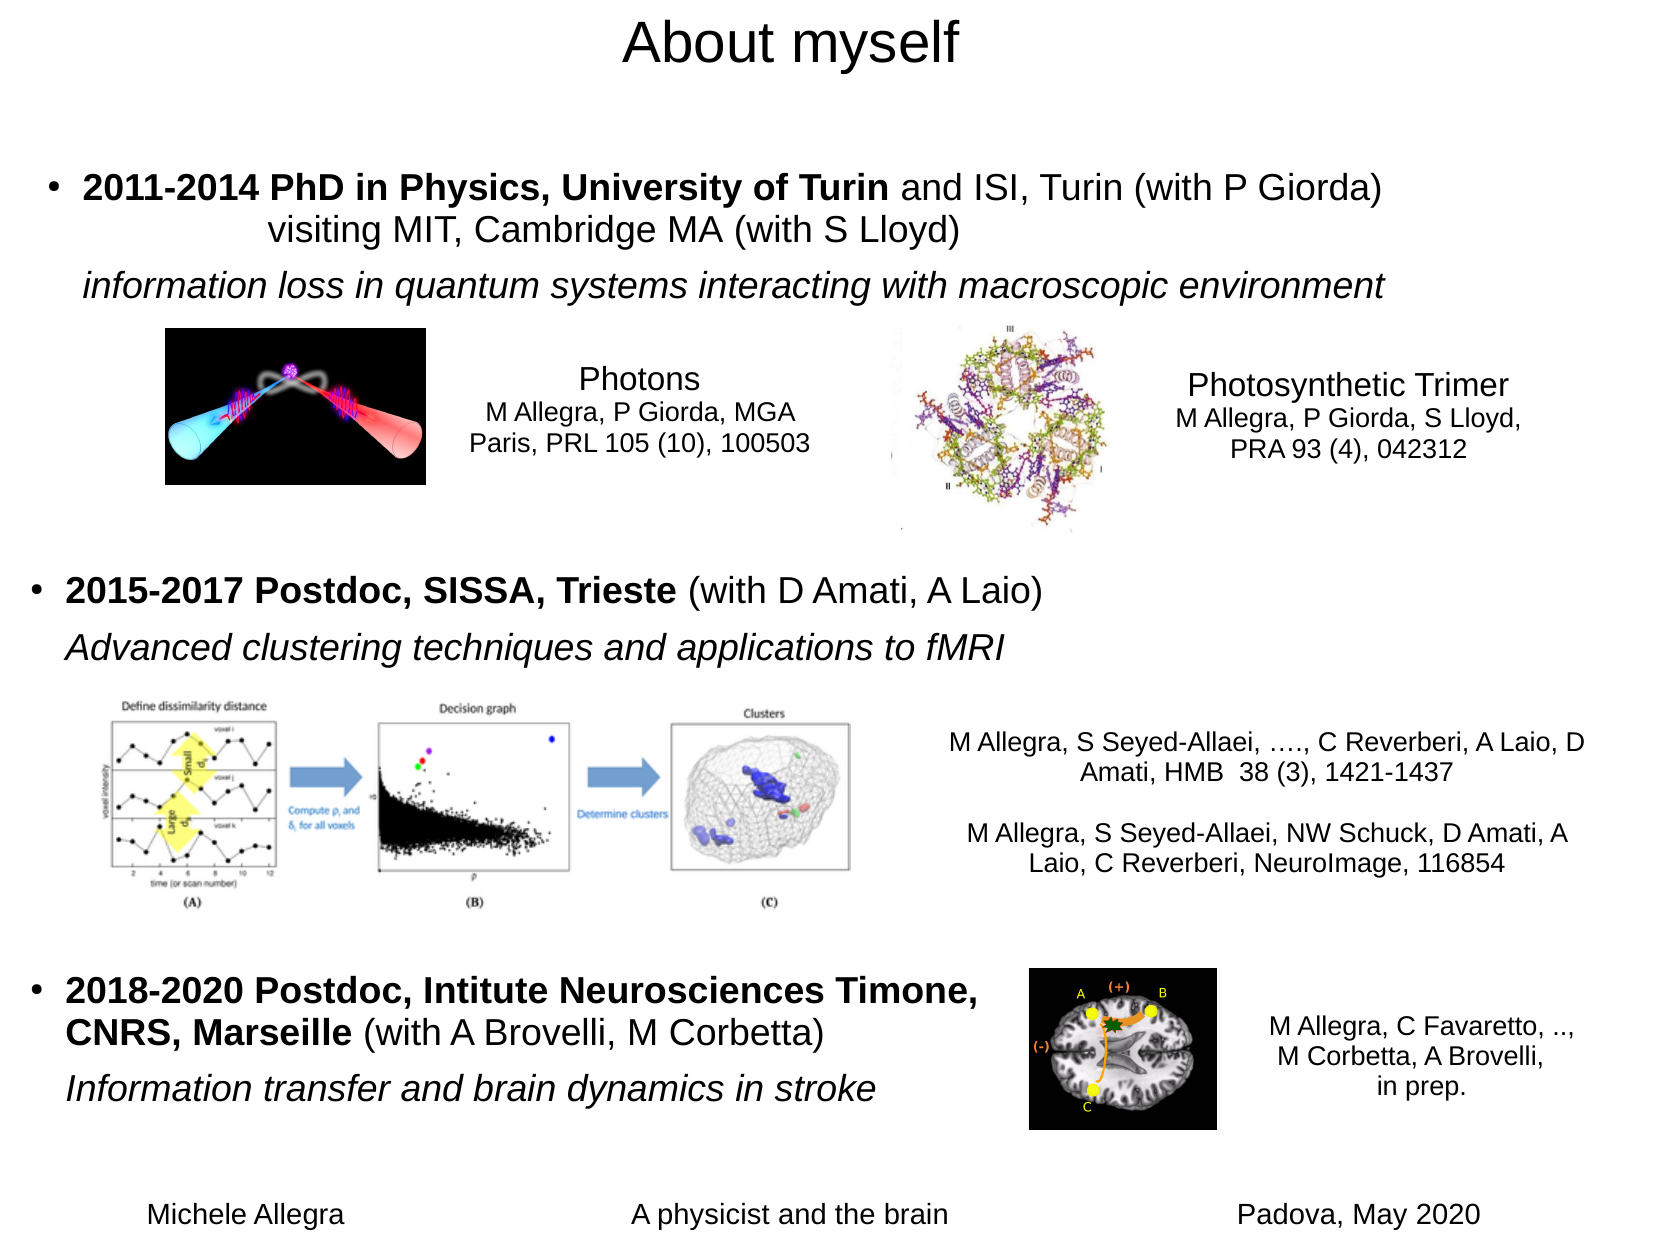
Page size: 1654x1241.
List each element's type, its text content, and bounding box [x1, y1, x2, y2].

text_box 2011-2014 PhD in Physics, University of Turin and ISI, Turin (with P Giorda) visiting MIT, Cambridge MA (with S Lloyd) information loss in quantum systems interacting with macroscopic environment [47, 59, 1453, 373]
text_box Photosynthetic Trimer M Allegra, P Giorda, S Lloyd, PRA 93 (4), 042312 [1149, 358, 1548, 486]
text_box 2018-2020 Postdoc, Intitute Neurosciences Timone, CNRS, Marseille (with A Brovelli, M Corbetta) Information transfer and brain dynamics in stroke [30, 862, 988, 1176]
picture [1028, 968, 1217, 1130]
picture [891, 309, 1130, 511]
title Michele Allegra A physicist and the brain Padova, May 2020 [70, 1176, 1560, 1241]
title About myself [165, 0, 1418, 59]
text_box Photons M Allegra, P Giorda, MGA Paris, PRL 105 (10), 100503 [440, 352, 839, 480]
picture [165, 328, 426, 485]
text_box 2015-2017 Postdoc, SISSA, Trieste (with D Amati, A Laio) Advanced clustering techniques and applications to fMRI [29, 511, 1436, 727]
text_box M Allegra, C Favaretto, .., M Corbetta, A Brovelli, in prep. [1249, 961, 1595, 1230]
picture [100, 700, 851, 862]
text_box M Allegra, S Seyed‐Allaei, …., C Reverberi, A Laio, D Amati, HMB 38 (3), 1421-1437 M Allegra, S Seyed-Allaei, NW Schuck, D Amati, A Laio, C Reverberi, NeuroImage, 116854 [927, 677, 1607, 922]
